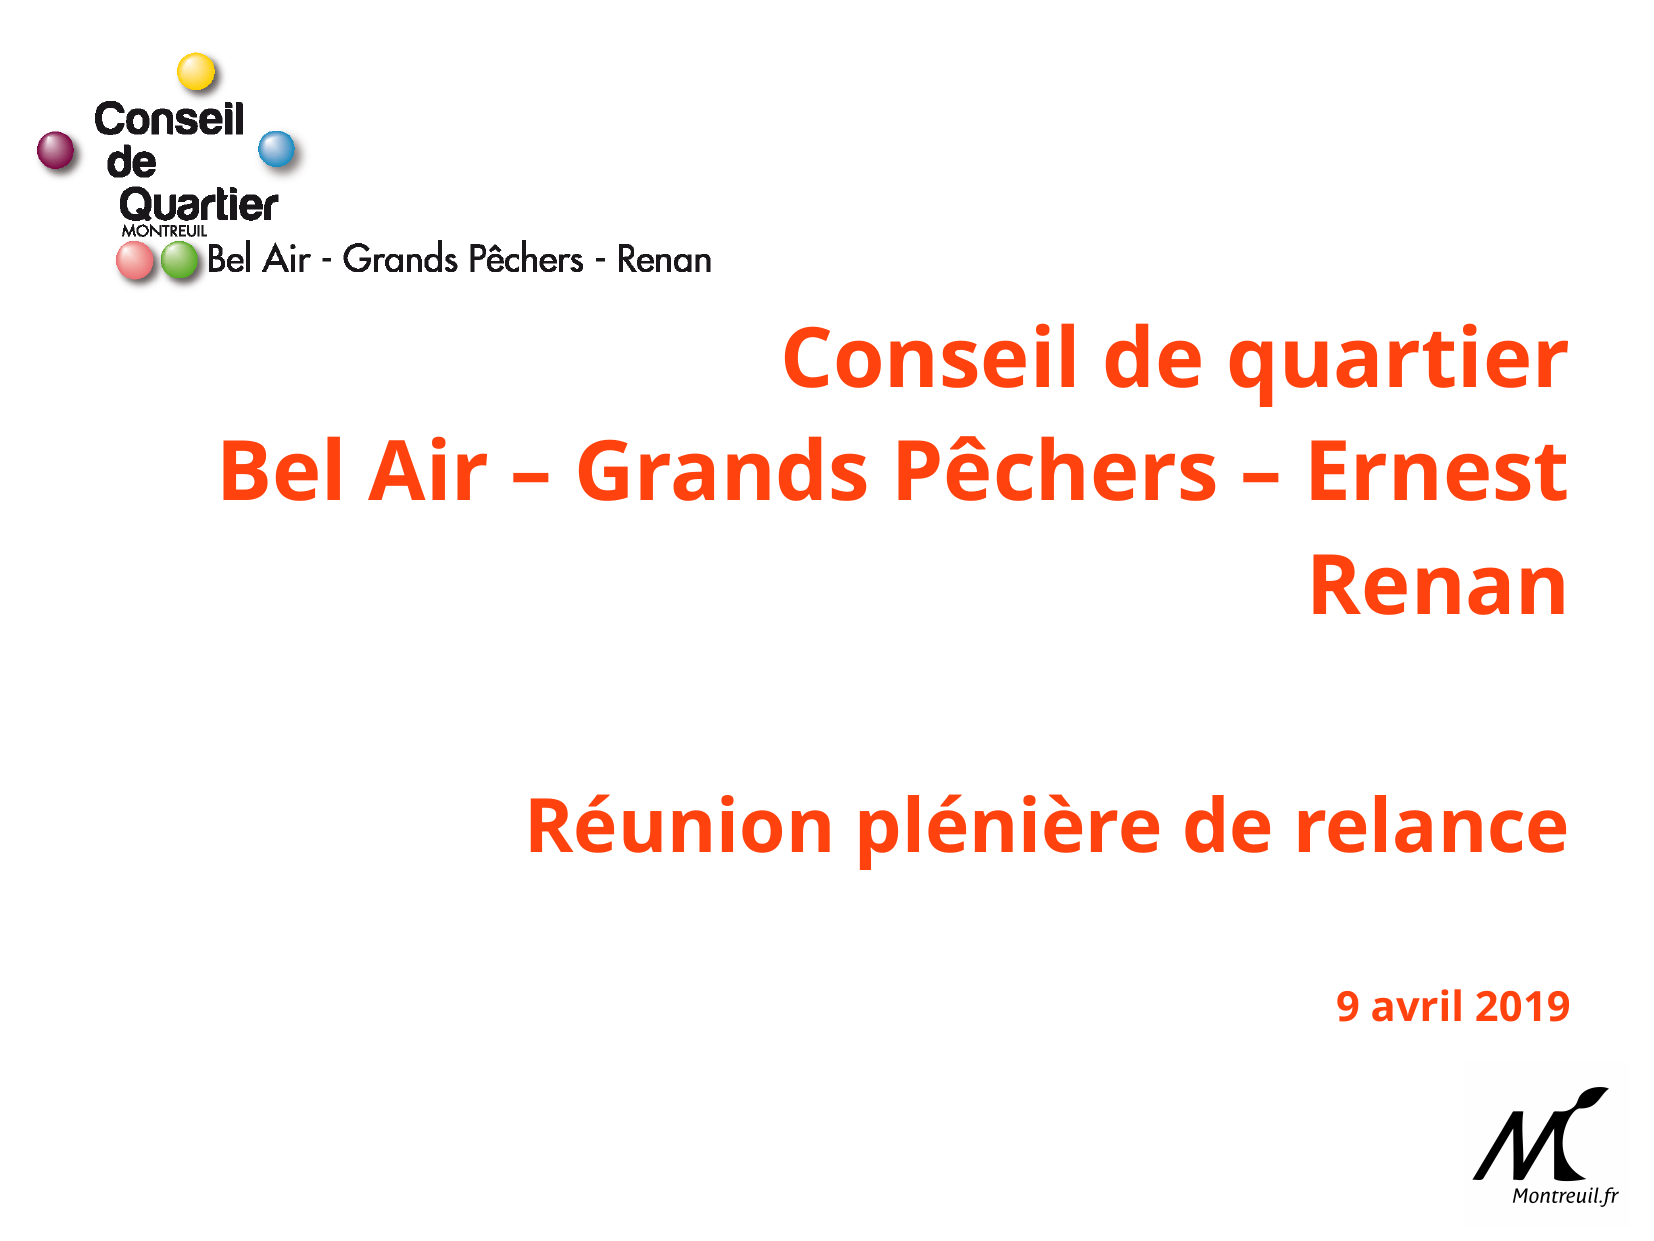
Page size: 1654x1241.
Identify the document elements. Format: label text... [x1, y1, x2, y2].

text_box Conseil de quartier Bel Air – Grands Pêchers – Ernest Renan Réunion plénière de relance 9 avril 2019 [118, 387, 1571, 945]
picture [1464, 1062, 1630, 1229]
picture [23, 35, 851, 306]
